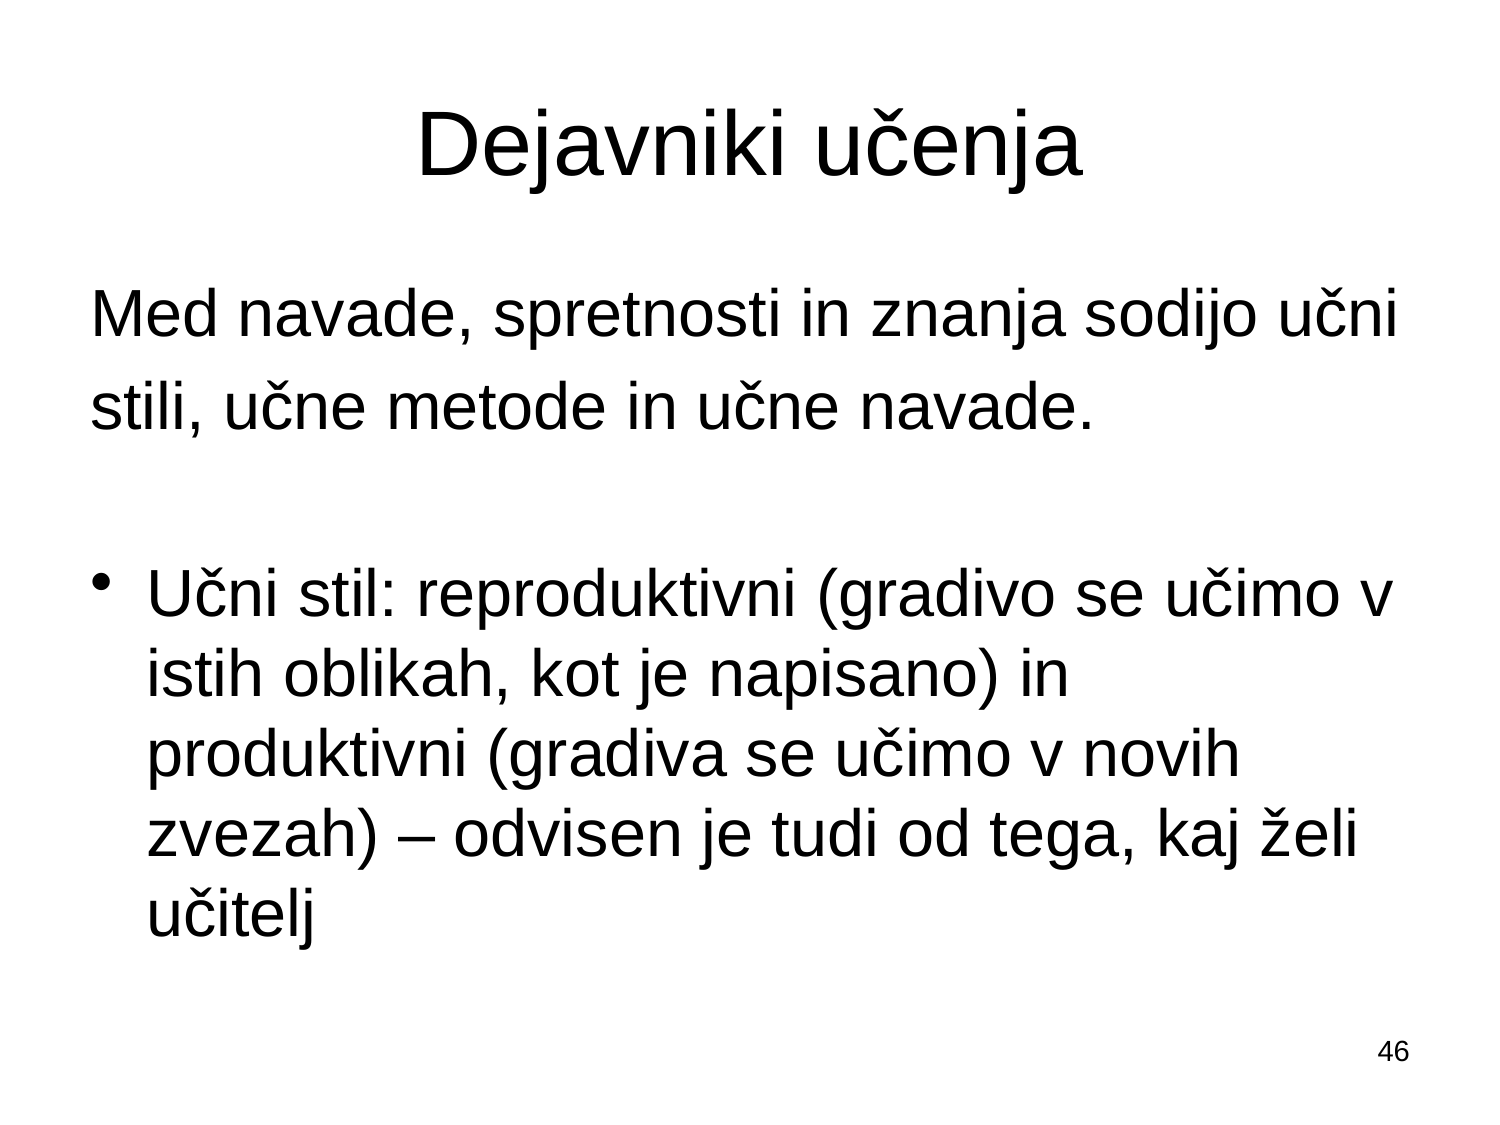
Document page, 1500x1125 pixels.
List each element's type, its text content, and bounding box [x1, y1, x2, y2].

title Dejavniki učenja [75, 45, 1425, 233]
list Med navade, spretnosti in znanja sodijo učni stili, učne metode in učne navade. Učni stil: reproduktivni (gradivo se učimo v istih oblikah, kot je napisano) in produktivni (gradiva se učimo v novih zvezah) – odvisen je tudi od tega, kaj želi učitelj [75, 262, 1425, 1005]
slide_number <number> [1074, 1024, 1425, 1103]
